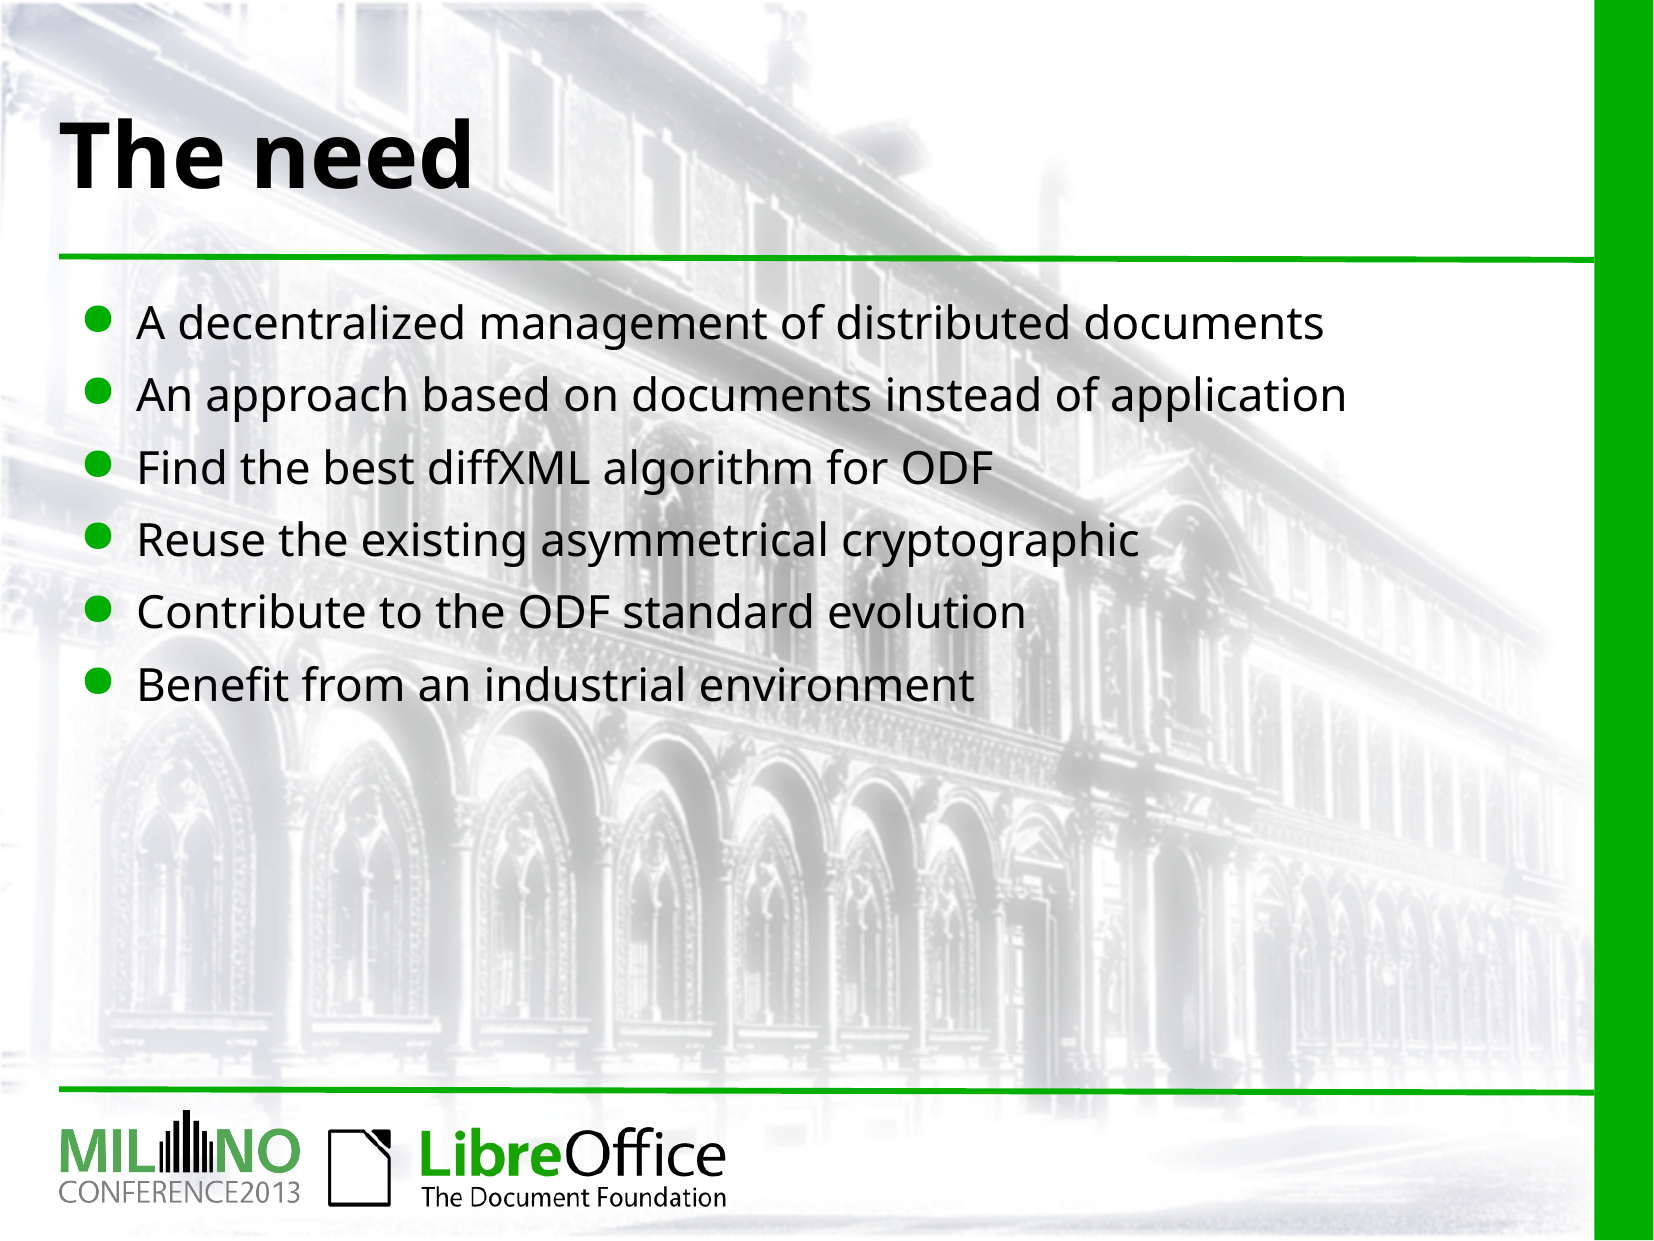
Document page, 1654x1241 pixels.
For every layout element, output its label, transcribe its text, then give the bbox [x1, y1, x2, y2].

picture [0, 1, 1594, 1241]
list A decentralized management of distributed documents An approach based on documents instead of application Find the best diffXML algorithm for ODF Reuse the existing asymmetrical cryptographic Contribute to the ODF standard evolution Benefit from an industrial environment [35, 290, 1524, 827]
title The need [59, 49, 1548, 257]
